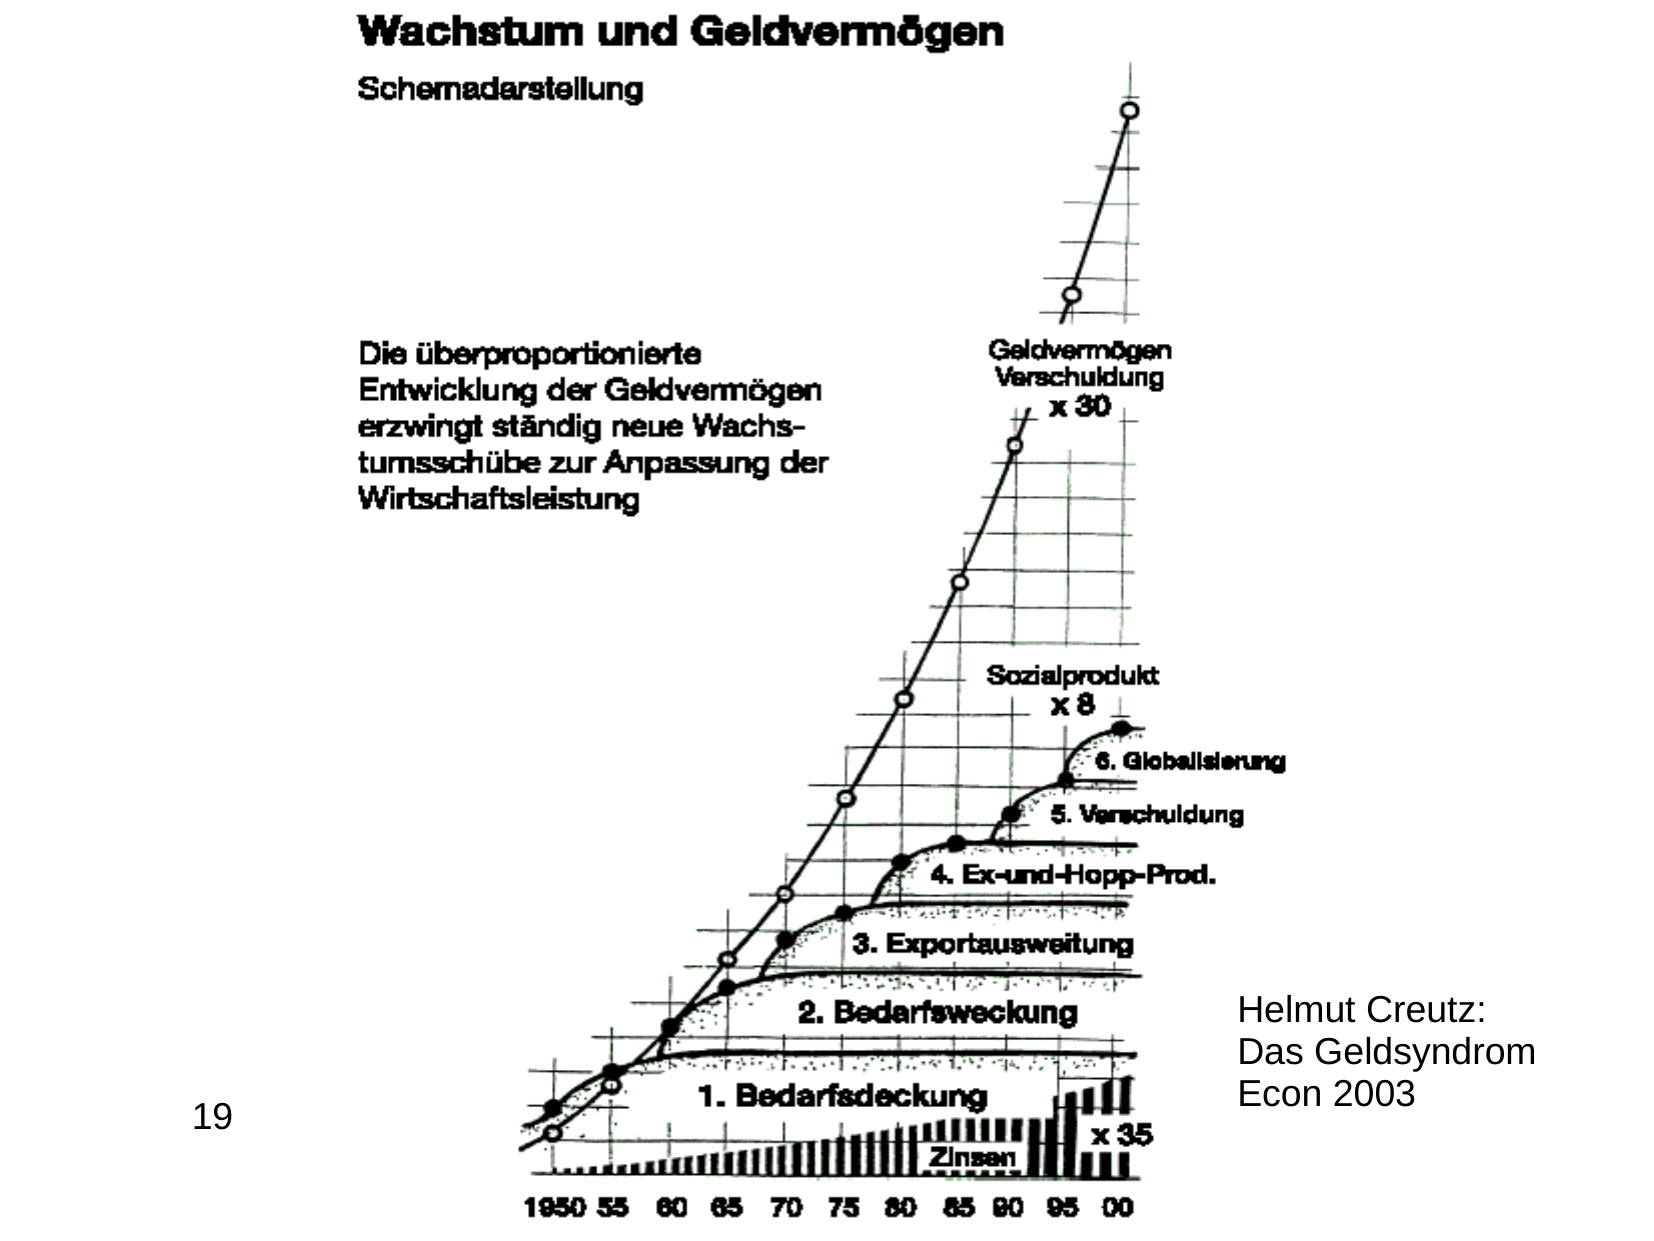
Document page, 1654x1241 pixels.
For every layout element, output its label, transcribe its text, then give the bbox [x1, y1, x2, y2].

picture [345, 0, 1308, 1241]
text_box <Nummer> [177, 1088, 270, 1145]
text_box Helmut Creutz: Das Geldsyndrom Econ 2003 [1222, 981, 1577, 1123]
